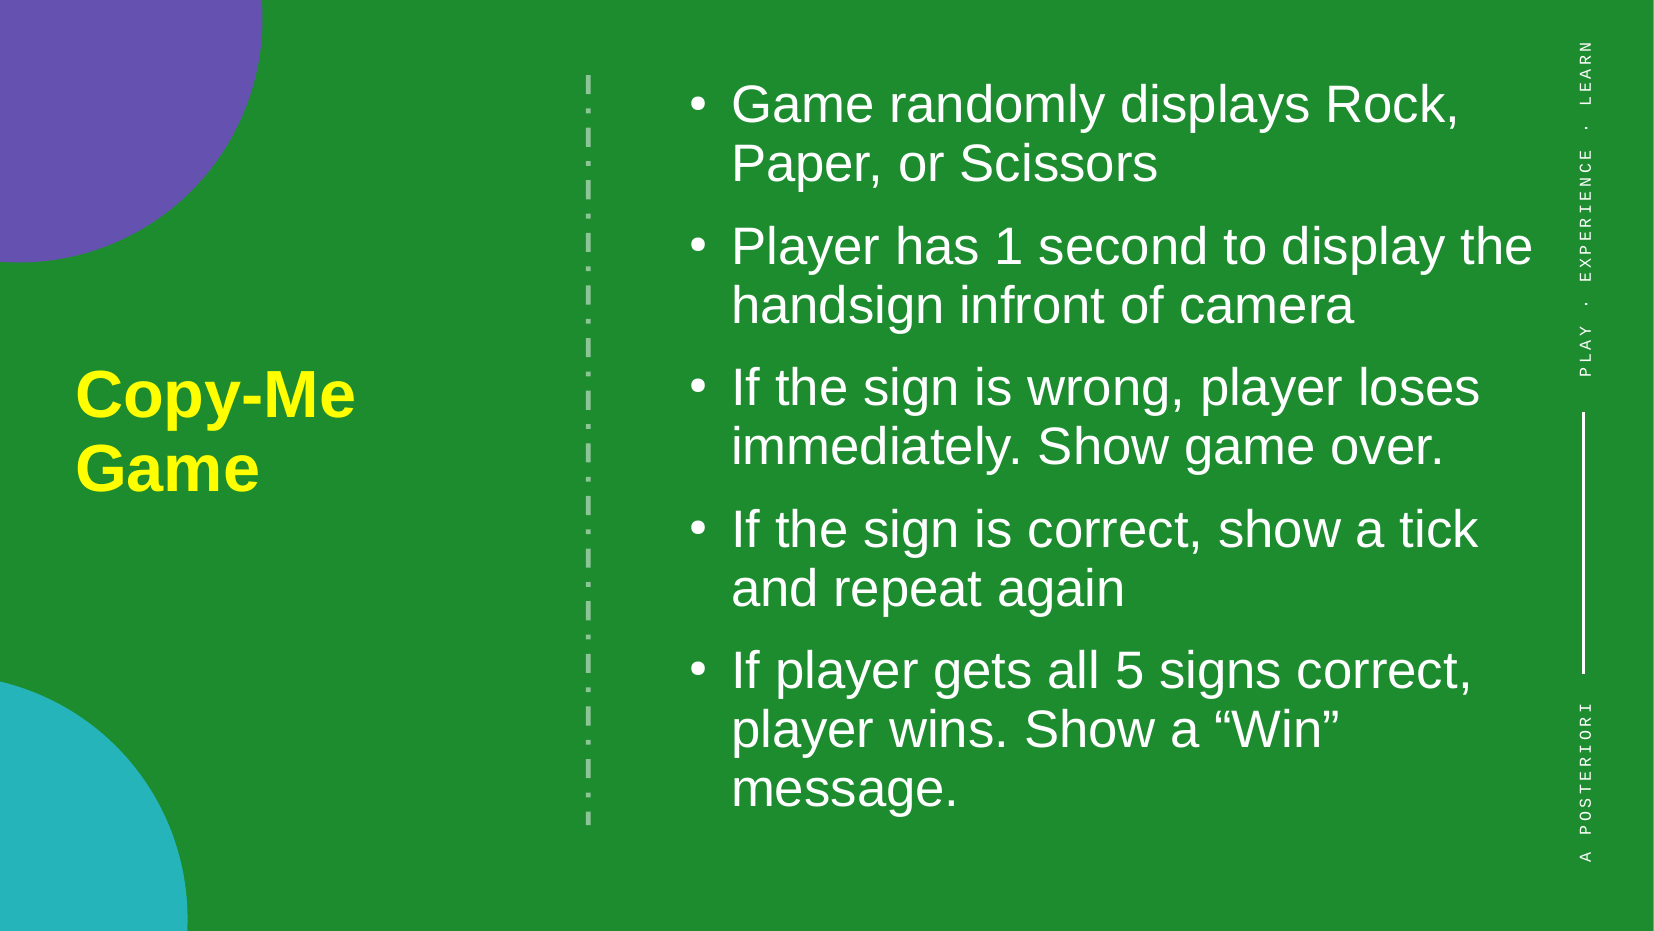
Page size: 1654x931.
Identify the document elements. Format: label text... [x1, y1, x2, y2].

list Game randomly displays Rock, Paper, or Scissors Player has 1 second to display the handsign infront of camera If the sign is wrong, player loses immediately. Show game over. If the sign is correct, show a tick and repeat again If player gets all 5 signs correct, player wins. Show a “Win” message. [675, 75, 1538, 826]
title Copy-Me Game [75, 353, 488, 510]
